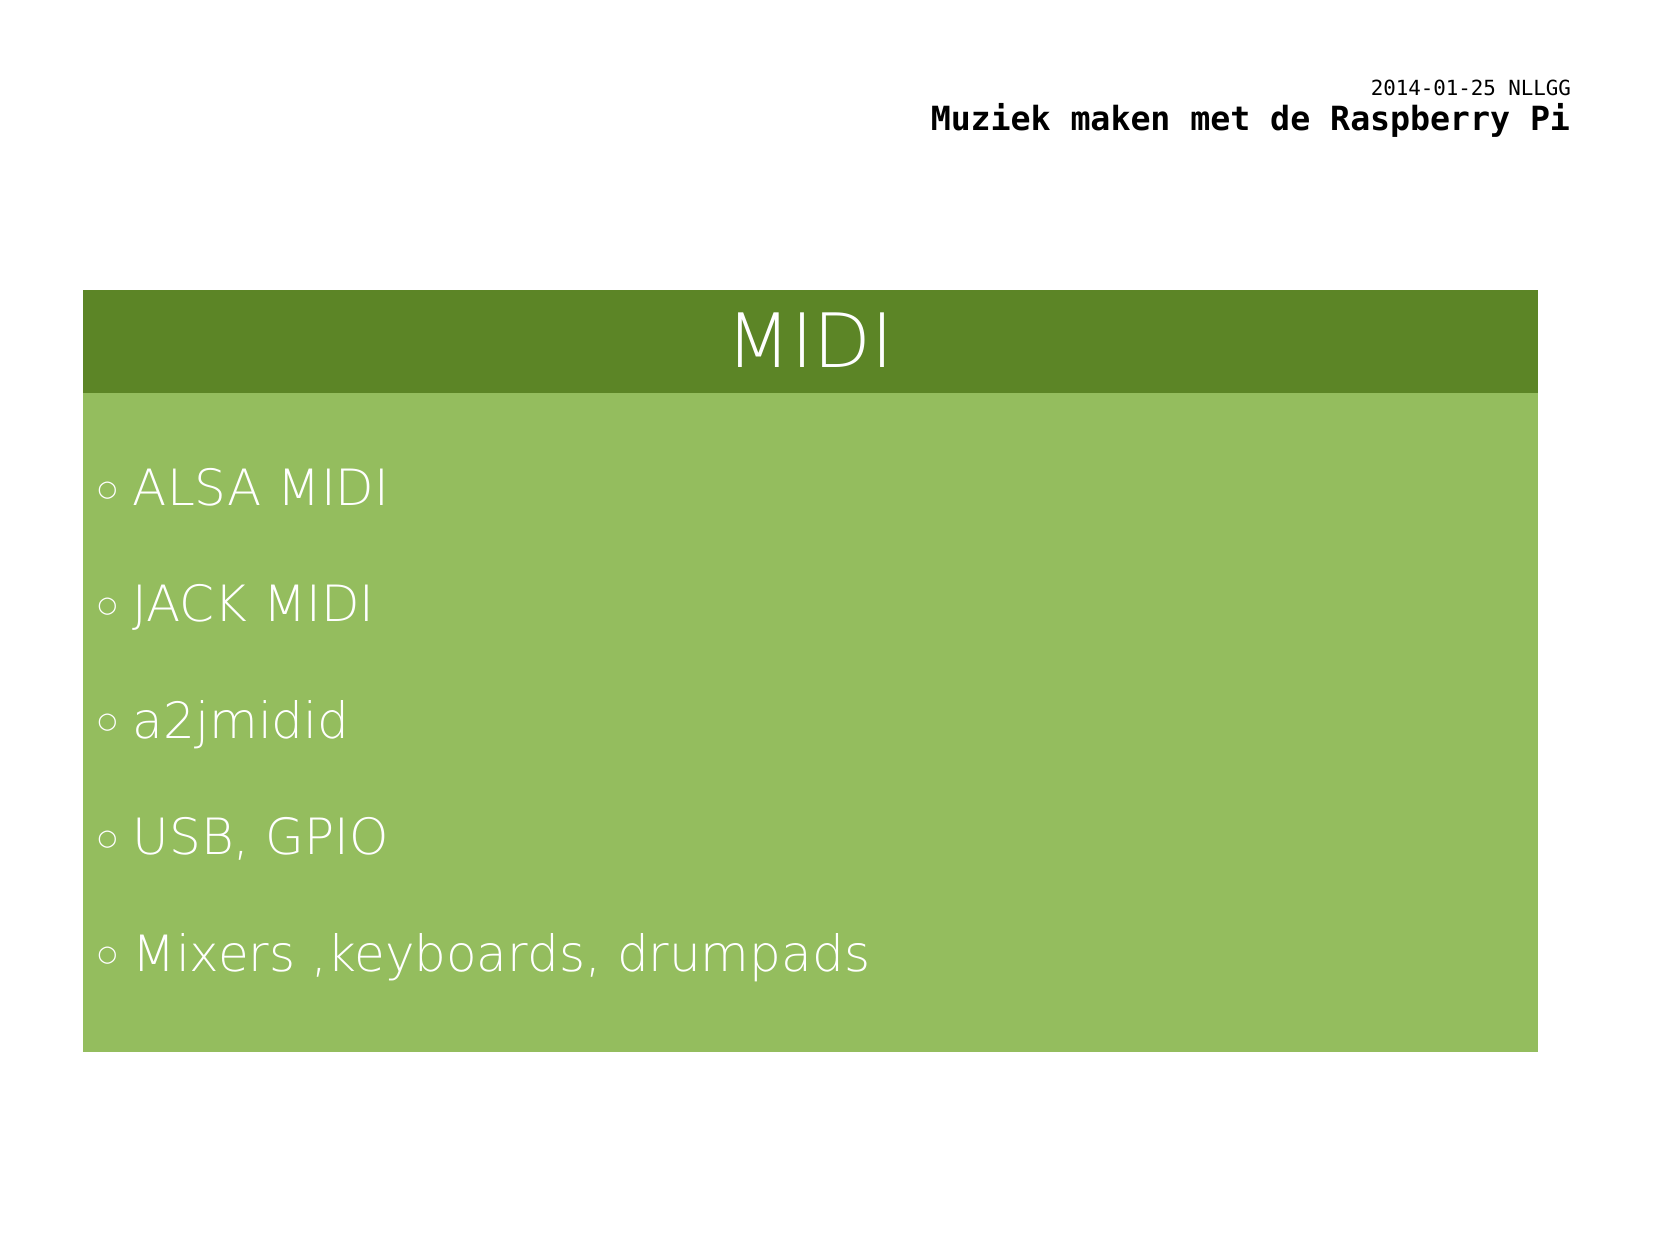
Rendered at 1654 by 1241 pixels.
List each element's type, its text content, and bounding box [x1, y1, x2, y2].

table_header MIDI [83, 290, 1538, 393]
title 2014-01-25 NLLGG Muziek maken met de Raspberry Pi [82, 49, 1571, 166]
table_cell ALSA MIDI JACK MIDI a2jmidid USB, GPIO Mixers ,keyboards, drumpads [83, 393, 1538, 1052]
